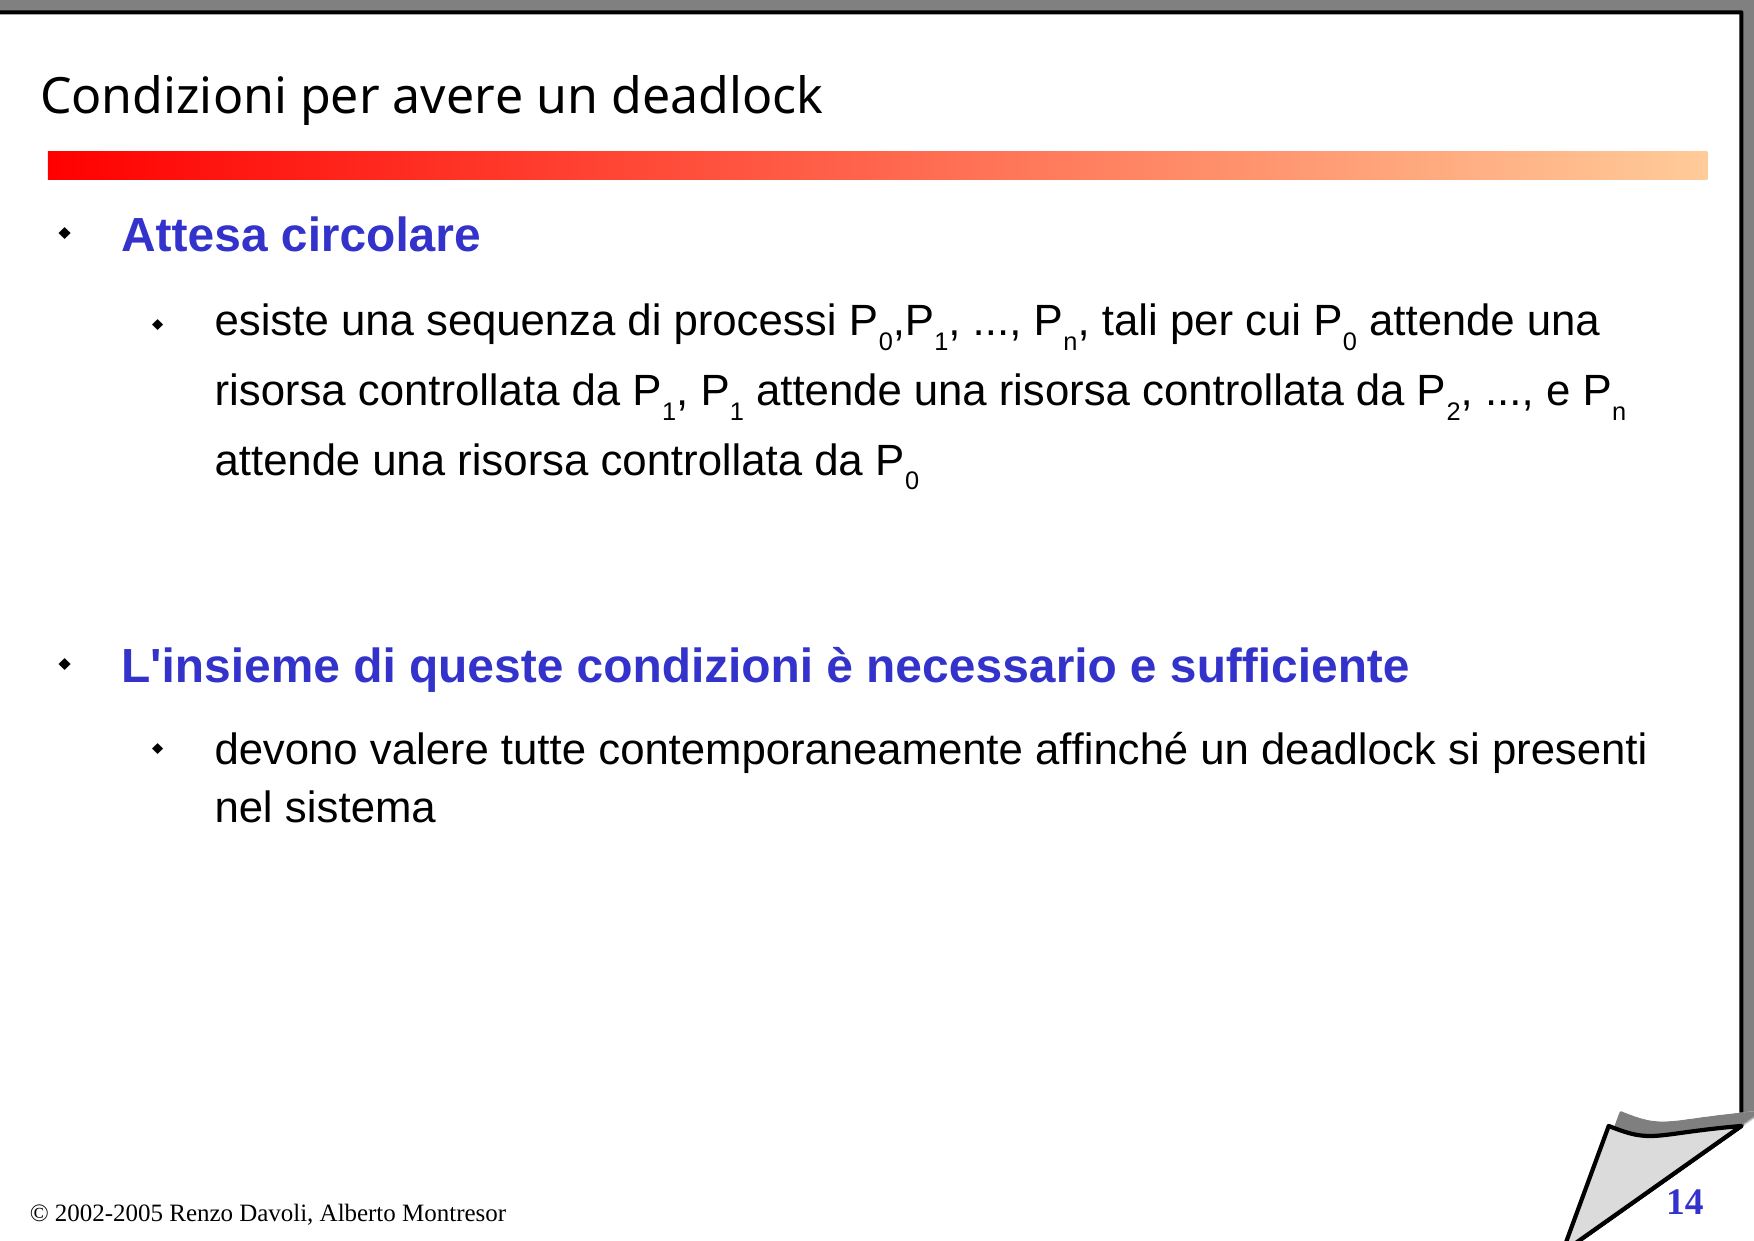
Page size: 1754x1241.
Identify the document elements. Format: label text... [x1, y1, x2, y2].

text_box q [750, 152, 754, 179]
list Attesa circolare esiste una sequenza di processi P0,P1, ..., Pn, tali per cui P0 attende una risorsa controllata da P1, P1 attende una risorsa controllata da P2, ..., e Pn attende una risorsa controllata da P0 L'insieme di queste condizioni è necessario e sufficiente devono valere tutte contemporaneamente affinché un deadlock si presenti nel sistema [58, 206, 1696, 895]
title Condizioni per avere un deadlock [40, 49, 1714, 144]
